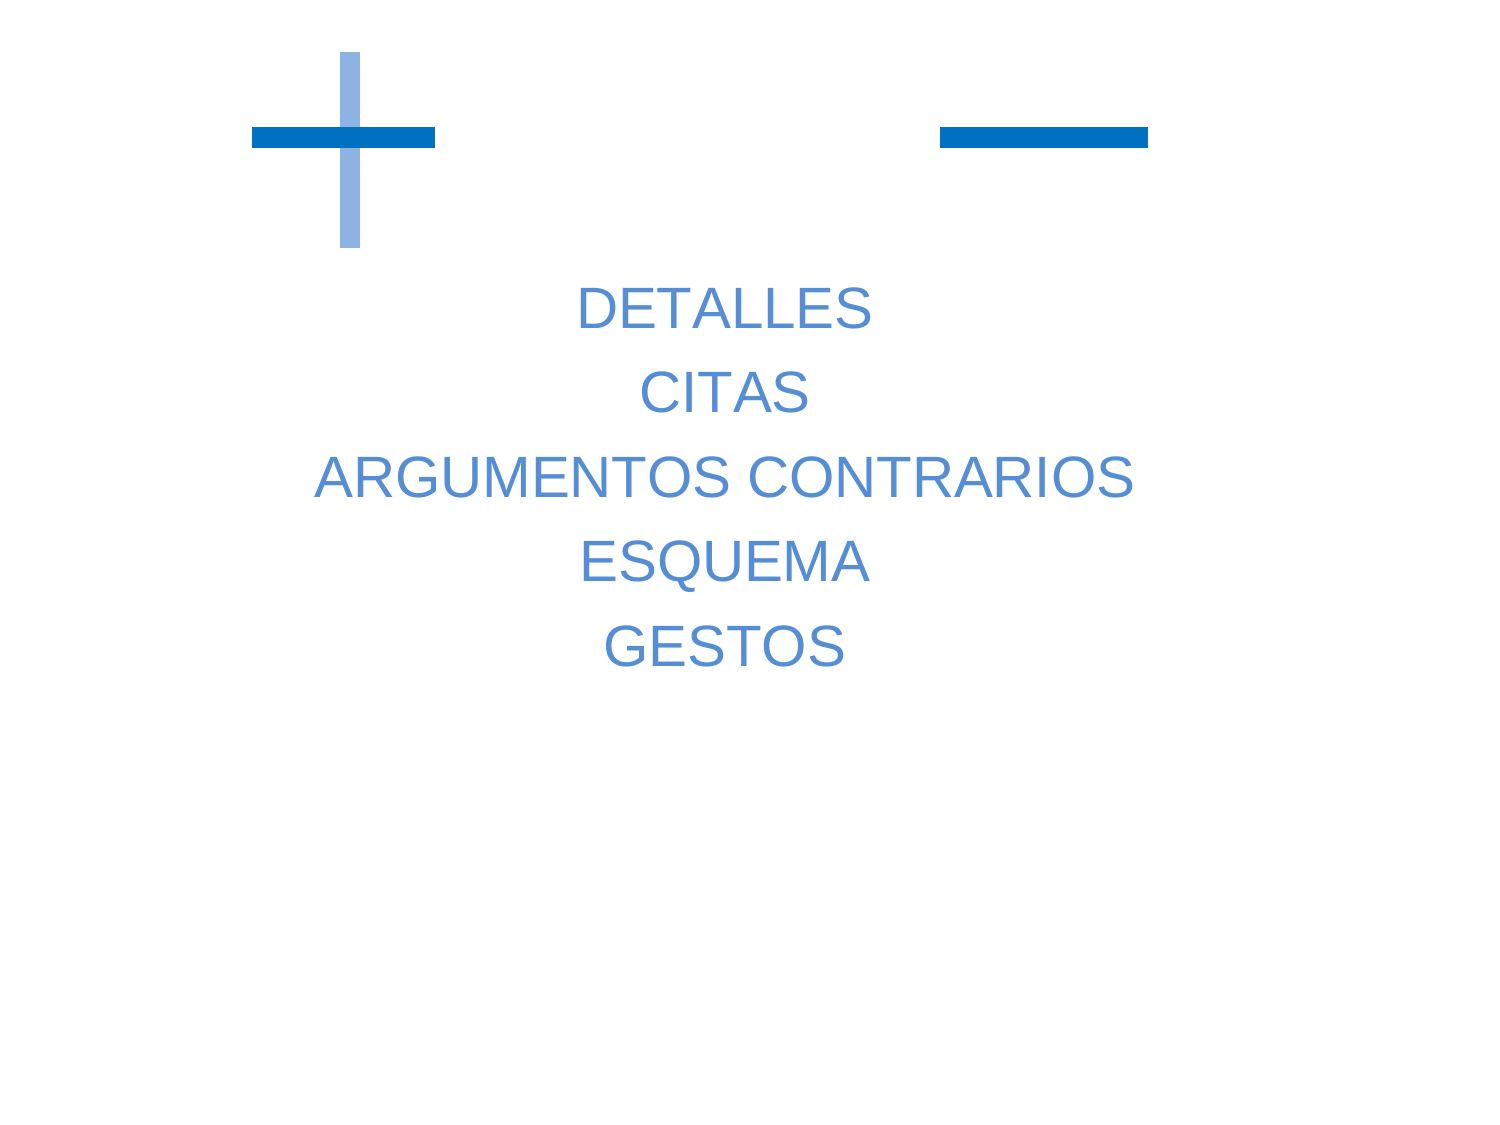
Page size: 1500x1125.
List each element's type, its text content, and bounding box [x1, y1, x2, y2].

text_box DETALLES CITAS ARGUMENTOS CONTRARIOS ESQUEMA GESTOS [174, 262, 1275, 1051]
